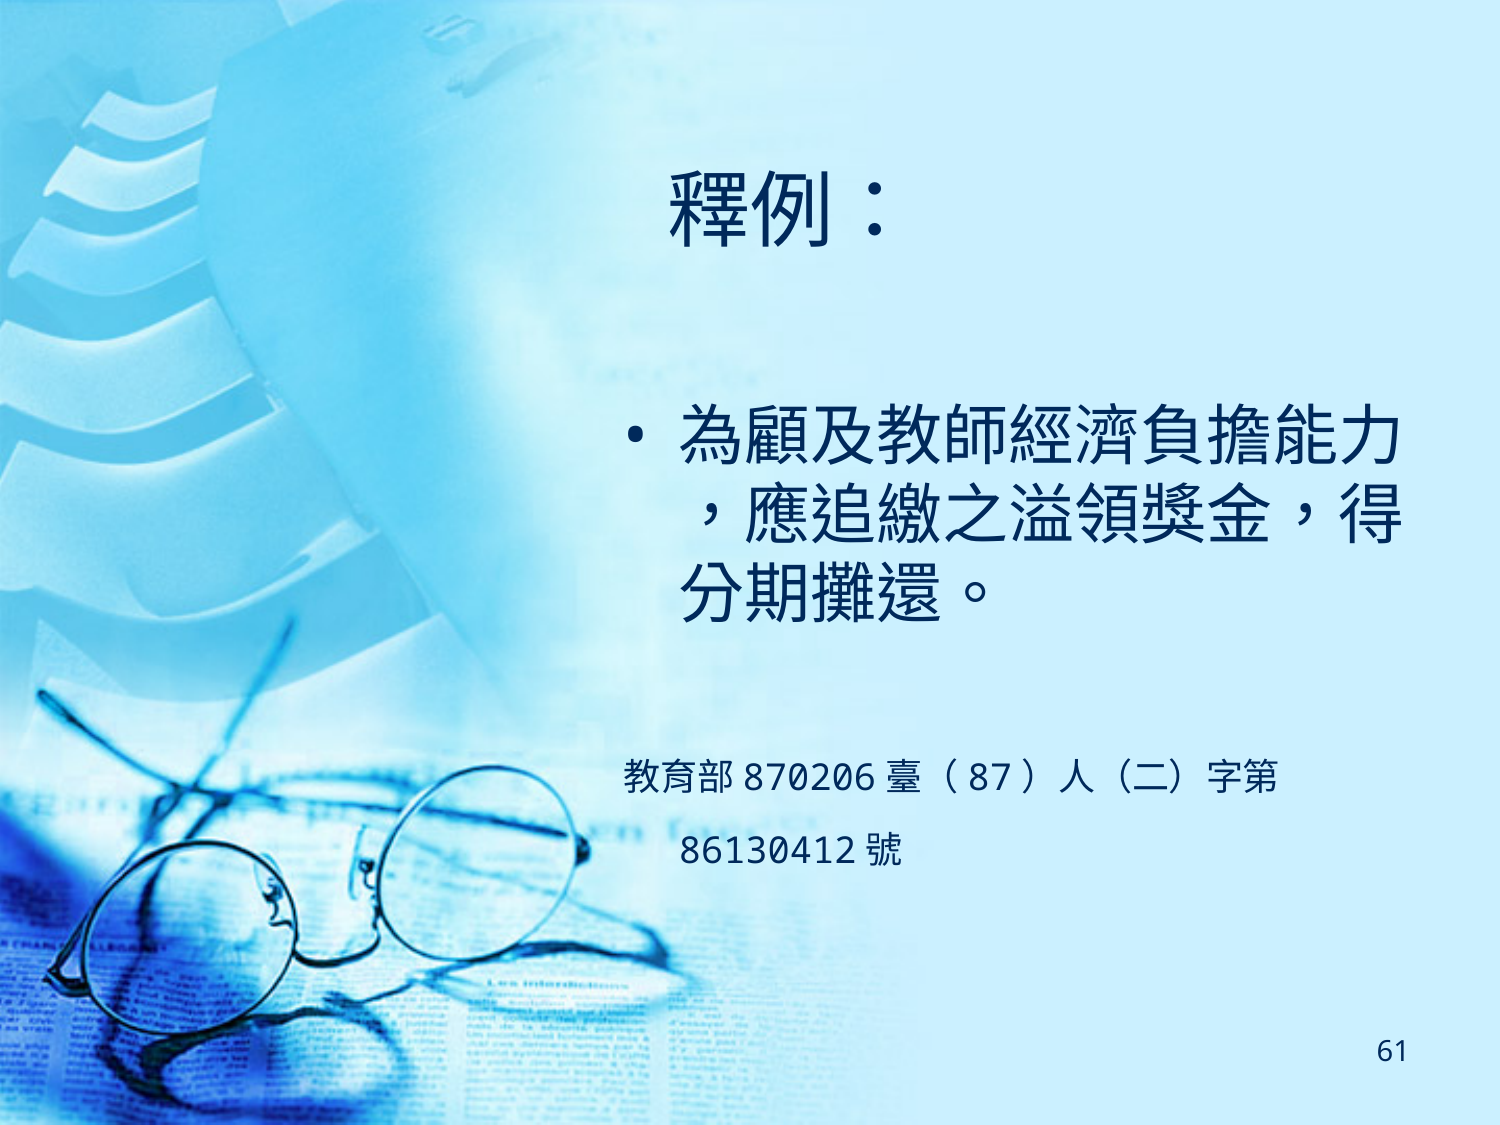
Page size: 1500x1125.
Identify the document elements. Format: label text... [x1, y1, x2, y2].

title 釋例： [631, 113, 953, 302]
list 為顧及教師經濟負擔能力，應追繳之溢領獎金，得分期攤還。 教育部870206臺（87）人（二）字第86130412號 [608, 385, 1461, 887]
picture [0, 0, 1500, 1125]
